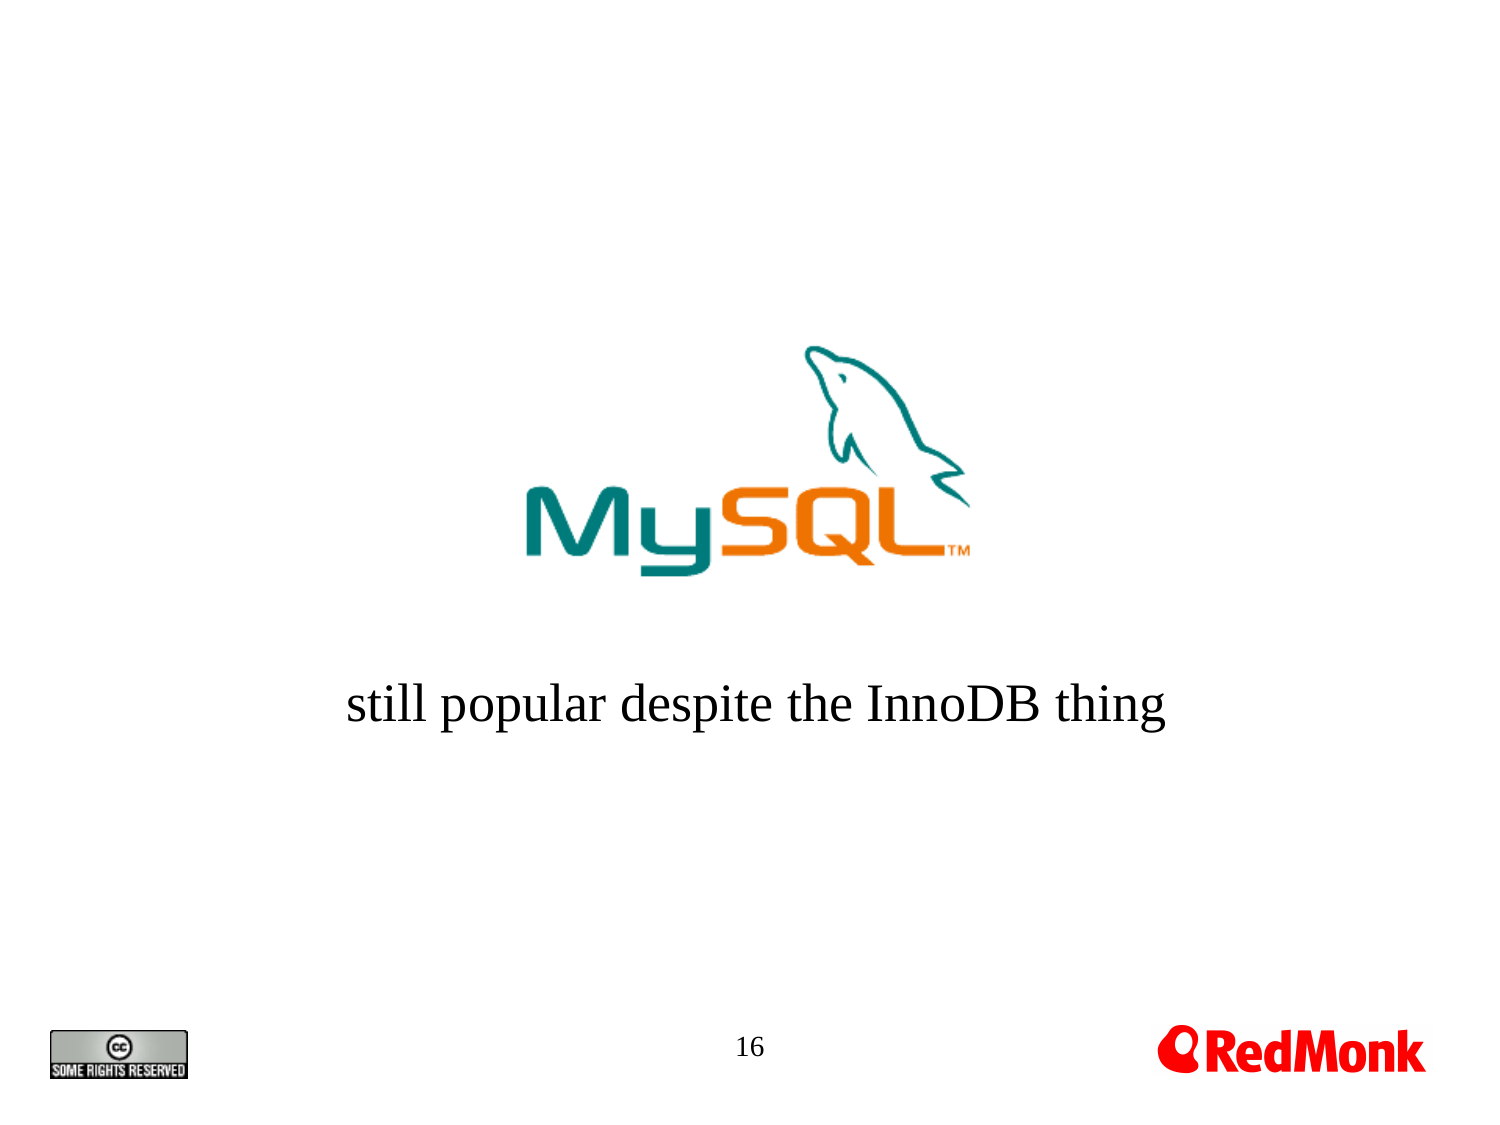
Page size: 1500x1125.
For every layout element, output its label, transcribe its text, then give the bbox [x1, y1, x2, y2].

picture [416, 240, 1081, 683]
text_box still popular despite the InnoDB thing [331, 686, 1216, 762]
picture [50, 1030, 188, 1079]
picture [1151, 1023, 1433, 1075]
